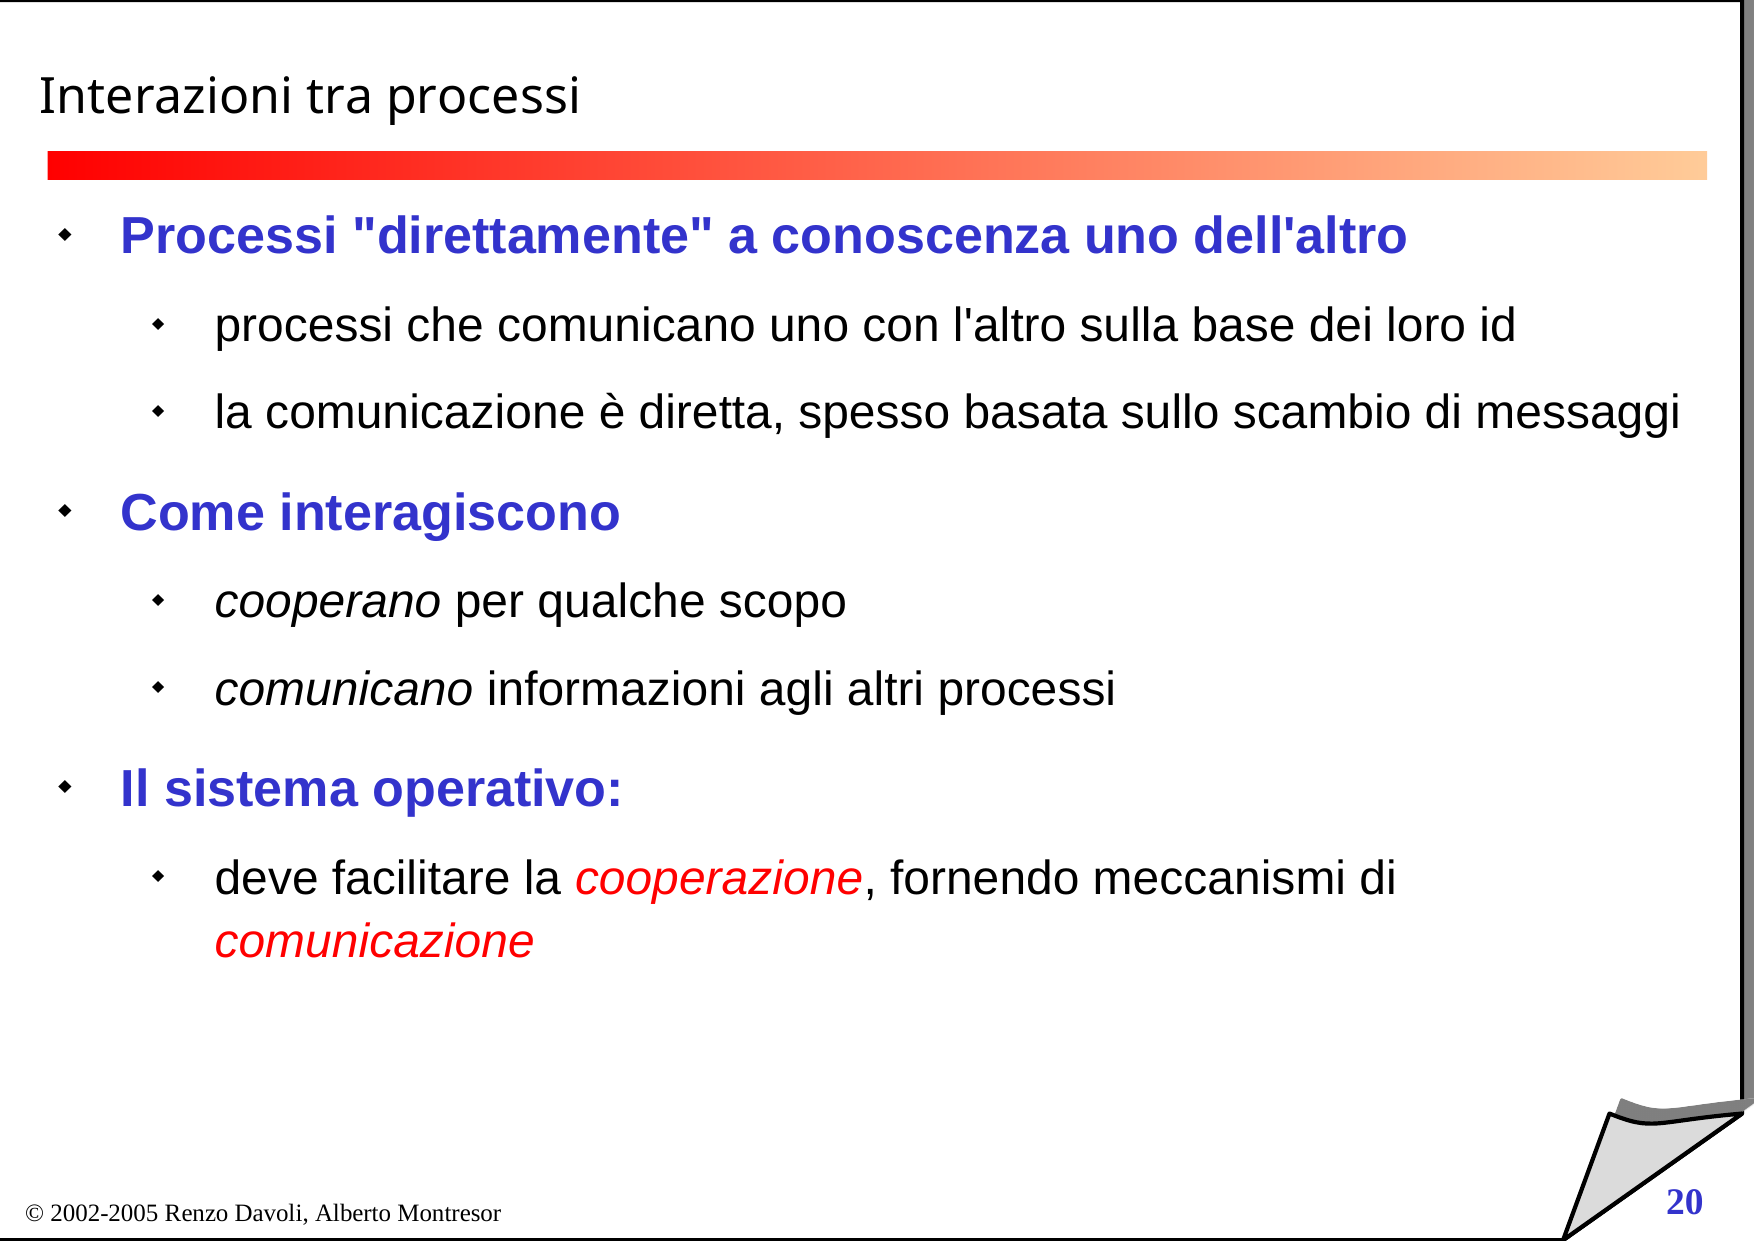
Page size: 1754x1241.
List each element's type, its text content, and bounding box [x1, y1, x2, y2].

title Interazioni tra processi [39, 49, 1713, 144]
list Processi "direttamente" a conoscenza uno dell'altro processi che comunicano uno con l'altro sulla base dei loro id la comunicazione è diretta, spesso basata sullo scambio di messaggi Come interagiscono cooperano per qualche scopo comunicano informazioni agli altri processi Il sistema operativo: deve facilitare la cooperazione, fornendo meccanismi di comunicazione [58, 206, 1696, 975]
